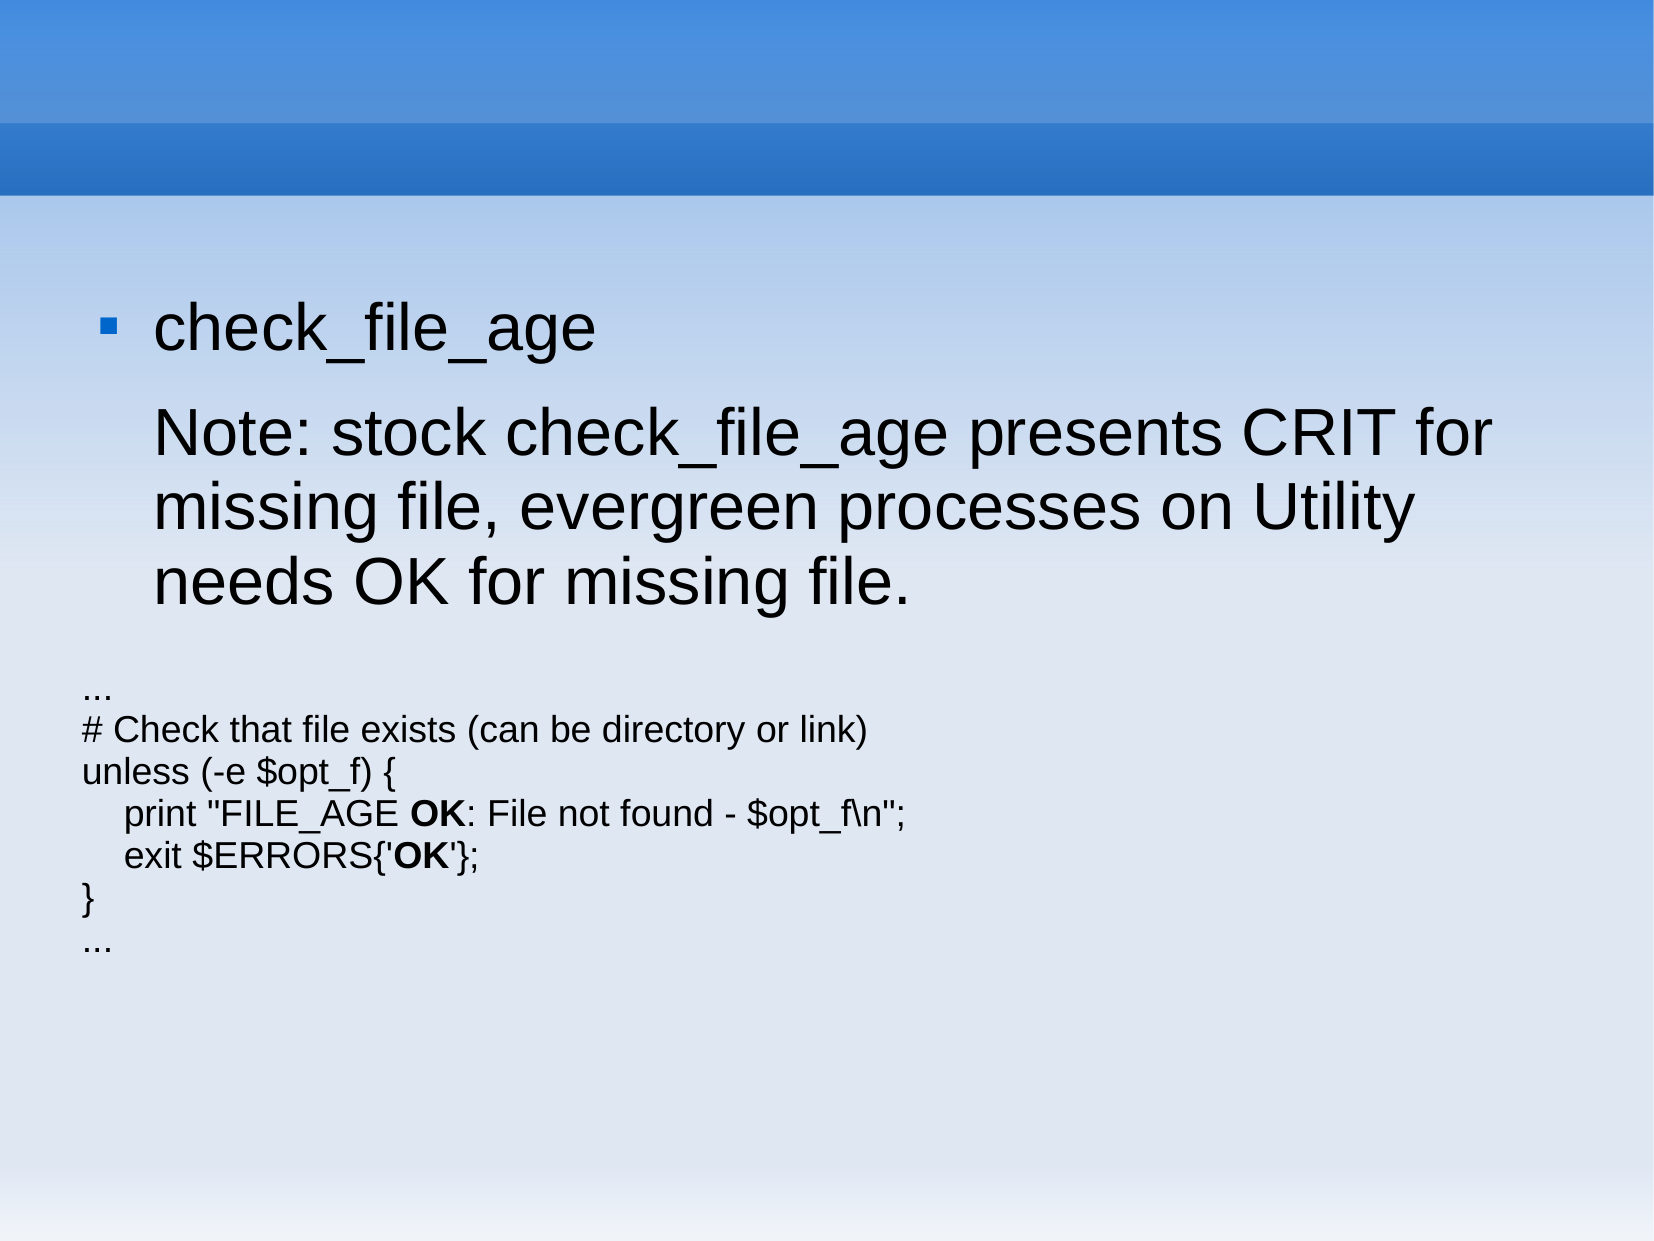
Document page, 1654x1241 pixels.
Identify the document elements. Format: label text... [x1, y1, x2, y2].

list check_file_age Note: stock check_file_age presents CRIT for missing file, evergreen processes on Utility needs OK for missing file. [82, 290, 1571, 1109]
text_box ... # Check that file exists (can be directory or link) unless (-e $opt_f) { print "FILE_AGE OK: File not found - $opt_f\n"; exit $ERRORS{'OK'}; } ... [67, 659, 1538, 1072]
picture [0, 0, 1654, 1241]
